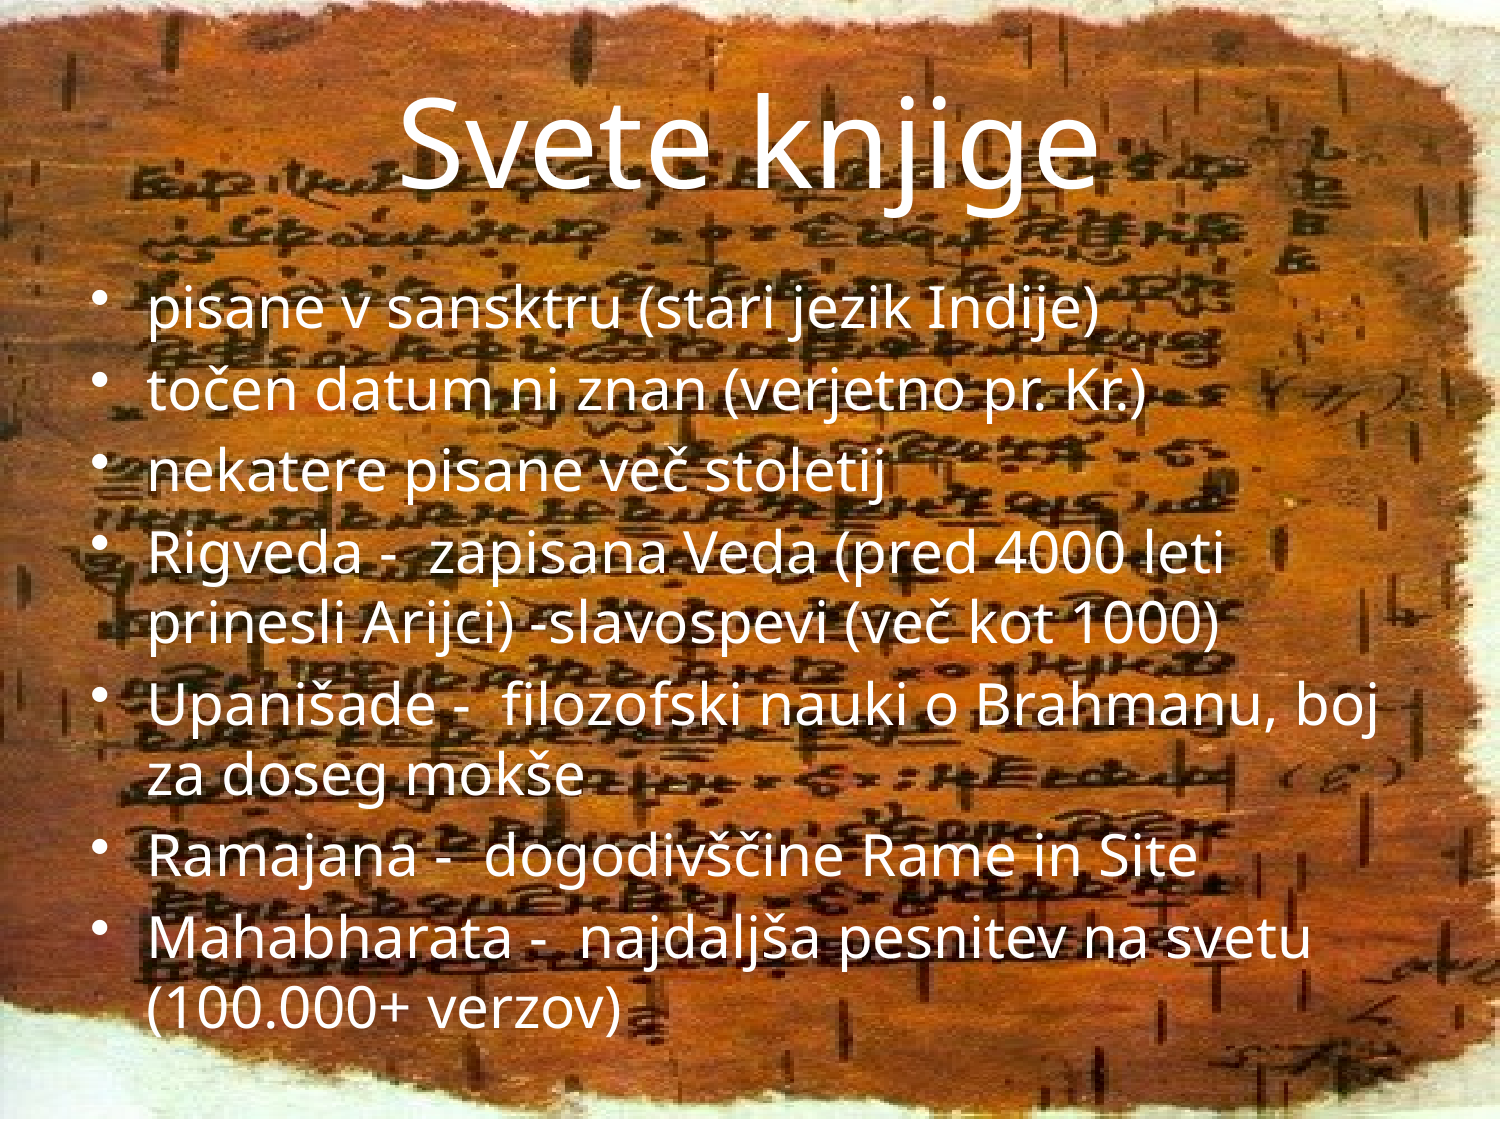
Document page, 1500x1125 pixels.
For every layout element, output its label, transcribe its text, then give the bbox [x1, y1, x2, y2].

title Svete knjige [75, 45, 1425, 233]
picture [0, 0, 1500, 1119]
list pisane v sansktru (stari jezik Indije) točen datum ni znan (verjetno pr. Kr.) nekatere pisane več stoletij Rigveda - zapisana Veda (pred 4000 leti prinesli Arijci) -slavospevi (več kot 1000) Upanišade - filozofski nauki o Brahmanu, boj za doseg mokše Ramajana - dogodivščine Rame in Site Mahabharata - najdaljša pesnitev na svetu (100.000+ verzov) [75, 262, 1425, 1005]
